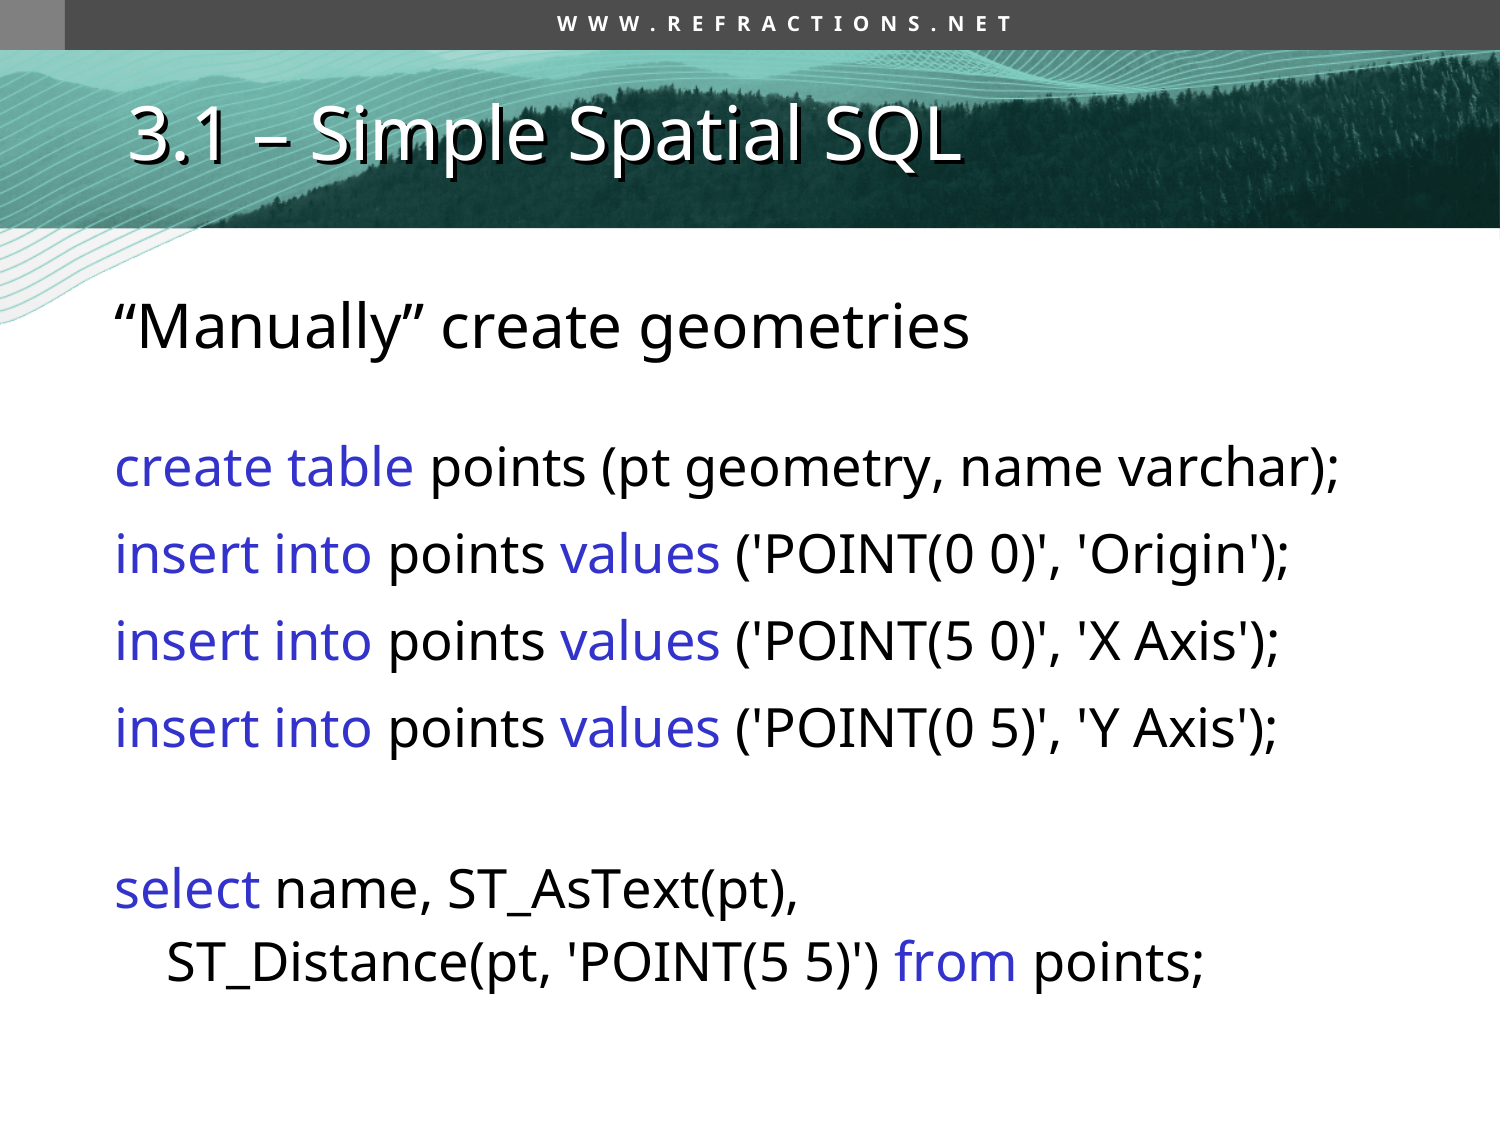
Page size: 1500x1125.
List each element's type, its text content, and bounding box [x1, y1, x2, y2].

picture [0, 50, 1500, 325]
list “Manually” create geometries create table points (pt geometry, name varchar); insert into points values ('POINT(0 0)', 'Origin'); insert into points values ('POINT(5 0)', 'X Axis'); insert into points values ('POINT(0 5)', 'Y Axis'); select name, ST_AsText(pt), ST_Distance(pt, 'POINT(5 5)') from points; [99, 275, 1488, 1013]
title 3.1 – Simple Spatial SQL [112, 49, 1388, 213]
